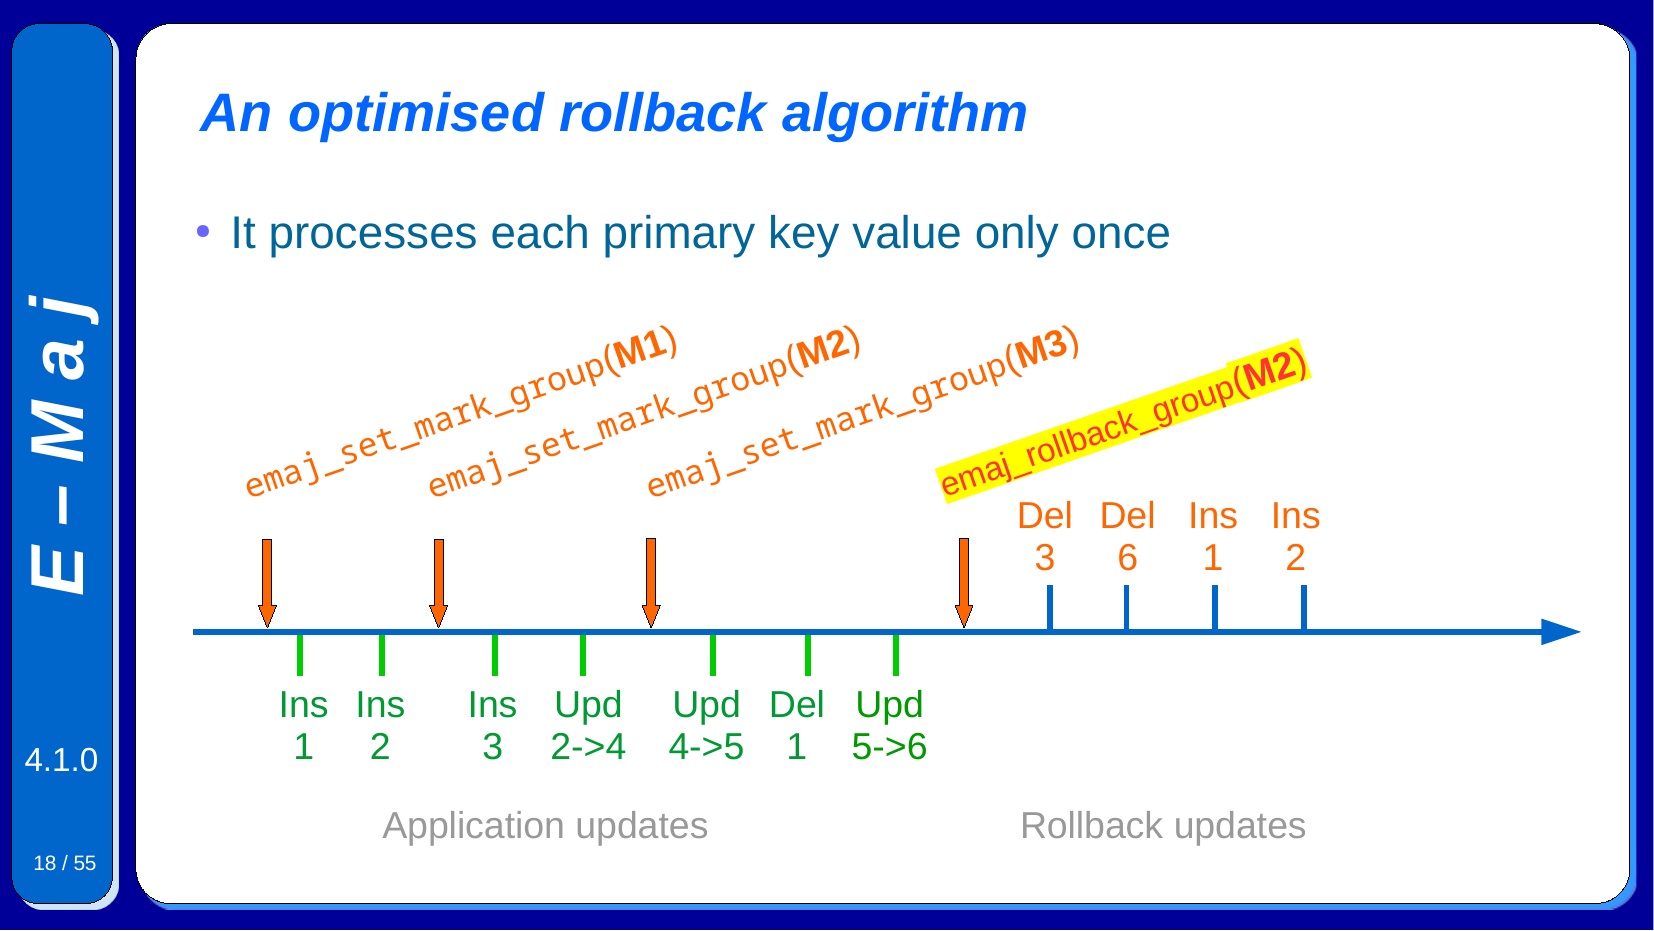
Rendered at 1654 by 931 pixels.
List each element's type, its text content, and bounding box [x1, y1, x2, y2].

text_box [258, 539, 277, 628]
list It processes each primary key value only once [177, 206, 1587, 827]
text_box emaj_set_mark_group(M1) [220, 302, 700, 530]
text_box [642, 538, 661, 628]
text_box Upd 4->5 [653, 676, 779, 777]
text_box Ins 2 [340, 676, 432, 777]
text_box [955, 538, 973, 628]
text_box Del 6 [1084, 487, 1187, 588]
text_box emaj_rollback_group(M2) [917, 313, 1369, 530]
text_box Ins 3 [452, 676, 535, 777]
text_box Del 1 [779, 676, 836, 777]
text_box Ins 1 [1187, 487, 1256, 588]
text_box Upd 2->4 [535, 676, 653, 777]
text_box Upd 5->6 [836, 676, 962, 777]
text_box [429, 539, 448, 628]
text_box Rollback updates [1005, 796, 1428, 854]
title An optimised rollback algorithm [200, 34, 1575, 191]
text_box emaj_set_mark_group(M2) [403, 302, 887, 530]
text_box emaj_set_mark_group(M3) [622, 302, 1105, 530]
text_box Application updates [367, 796, 805, 854]
text_box Ins 2 [1256, 487, 1347, 588]
text_box Ins 1 [263, 676, 340, 777]
text_box Del 3 [1002, 487, 1084, 588]
